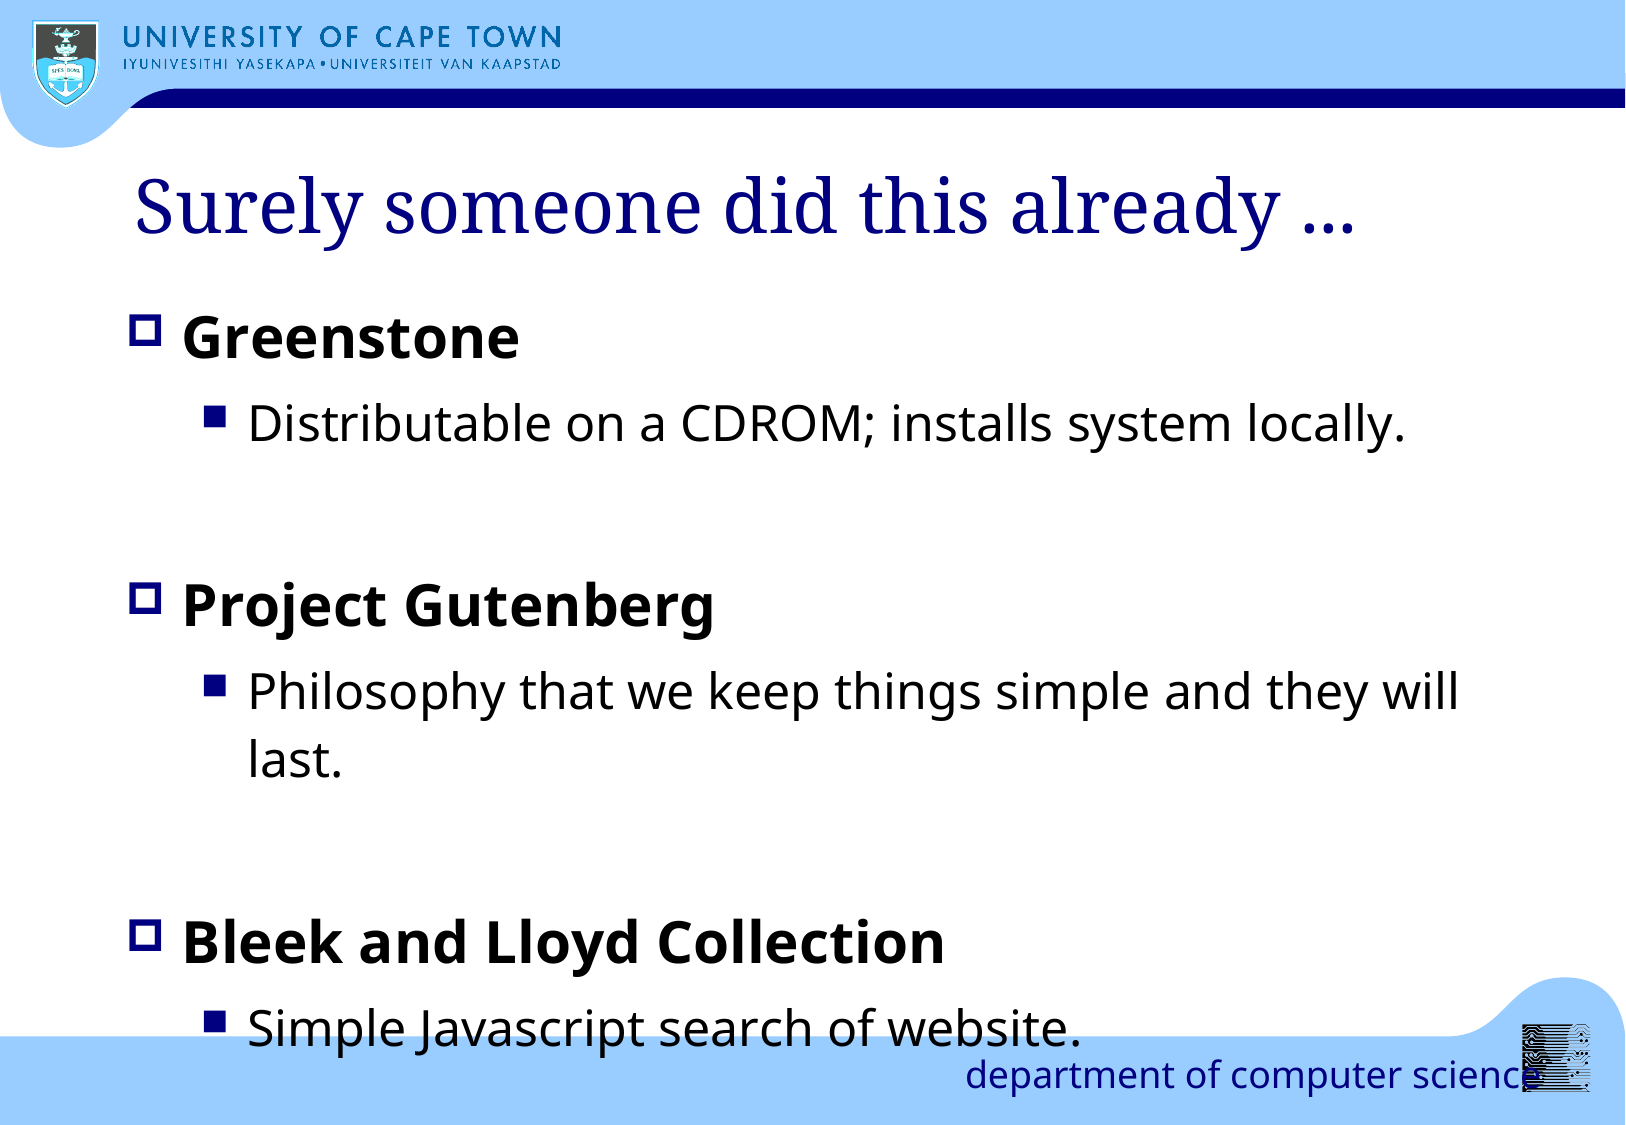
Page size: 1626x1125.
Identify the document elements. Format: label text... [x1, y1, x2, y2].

picture [1522, 1024, 1591, 1092]
picture [120, 23, 563, 71]
list Greenstone Distributable on a CDROM; installs system locally. Project Gutenberg Philosophy that we keep things simple and they will last. Bleek and Lloyd Collection Simple Javascript search of website. [125, 296, 1570, 989]
picture [1526, 1070, 1536, 1076]
title Surely someone did this already ... [134, 140, 1571, 268]
